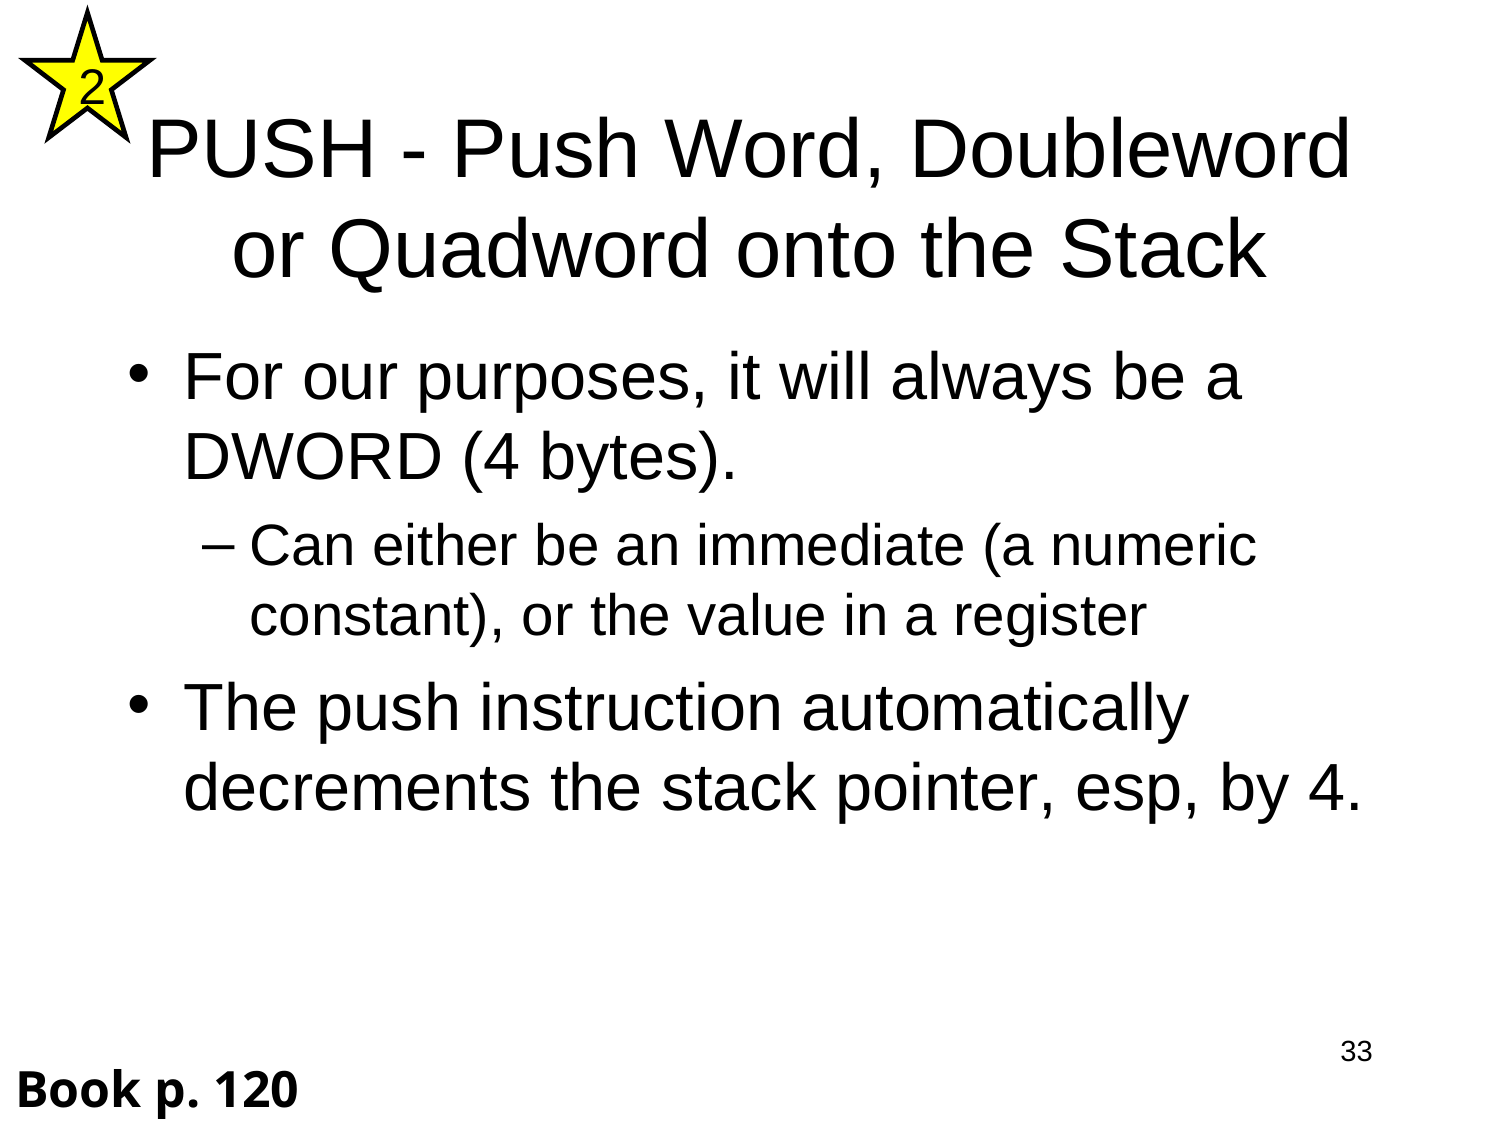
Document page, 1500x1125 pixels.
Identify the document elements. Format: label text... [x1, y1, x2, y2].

title PUSH - Push Word, Doubleword or Quadword onto the Stack [112, 86, 1388, 302]
list For our purposes, it will always be a DWORD (4 bytes). Can either be an immediate (a numeric constant), or the value in a register The push instruction automatically decrements the stack pointer, esp, by 4. [112, 324, 1388, 1001]
text_box <number> [1074, 1025, 1388, 1101]
text_box Book p. 120 [0, 1049, 315, 1125]
text_box 2 [24, 12, 150, 138]
